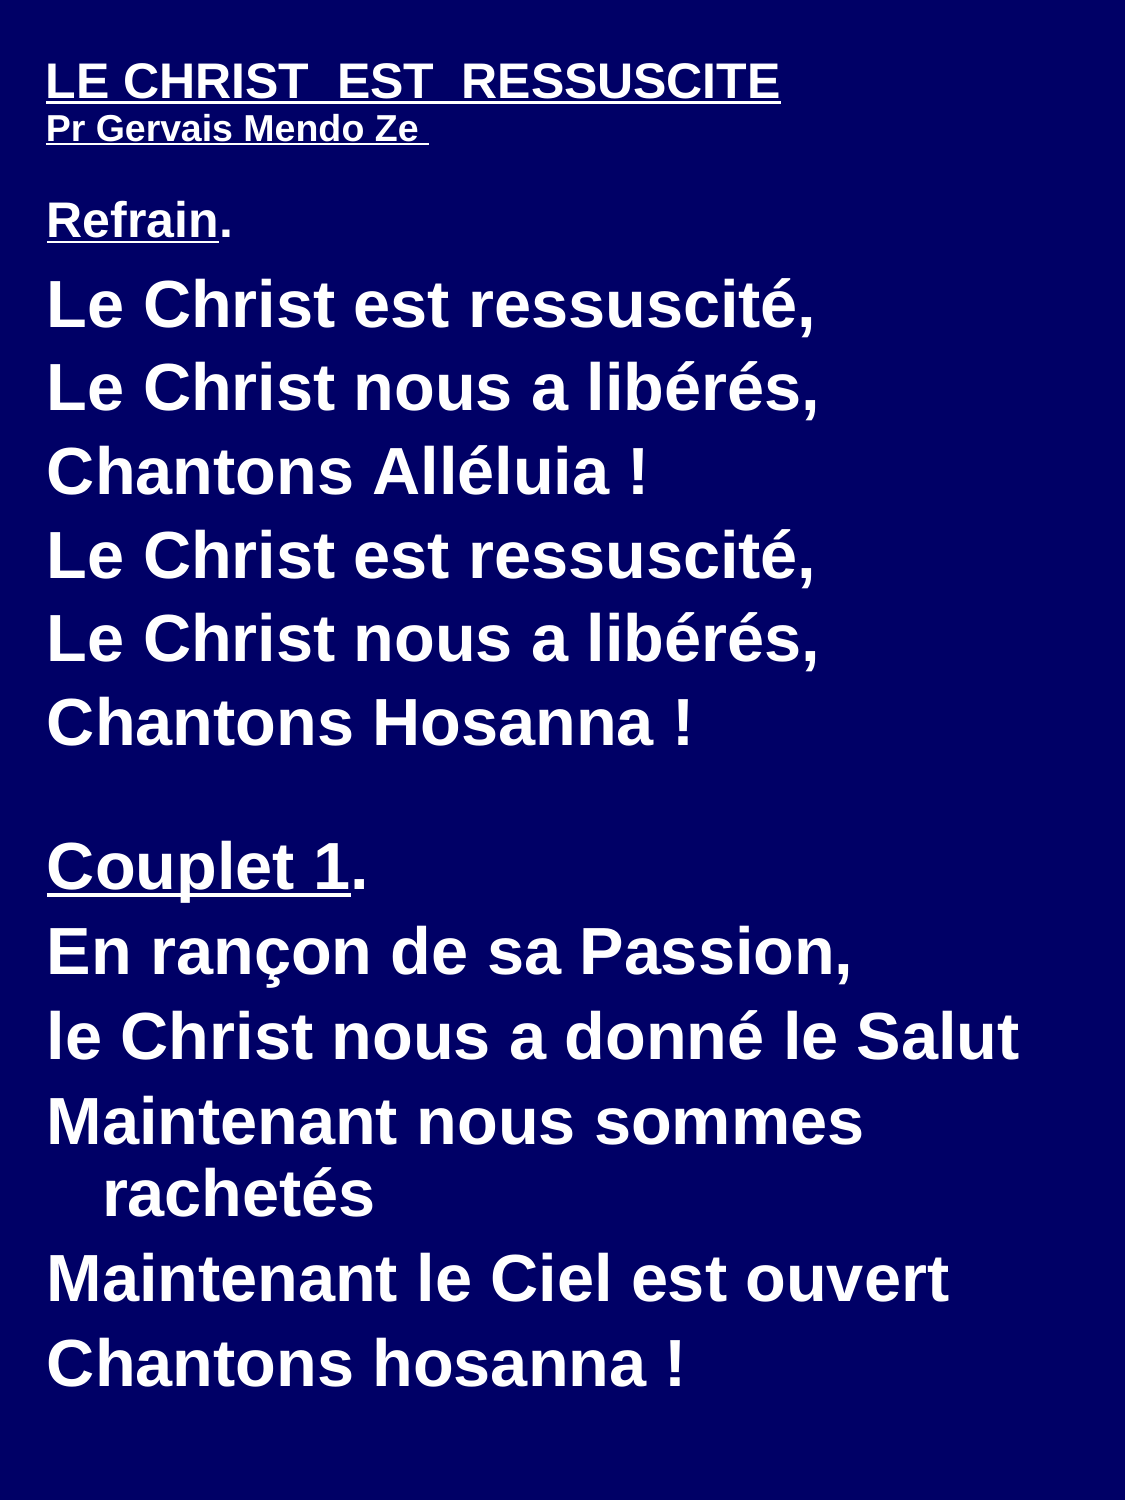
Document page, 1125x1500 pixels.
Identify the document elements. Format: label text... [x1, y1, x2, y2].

text_box LE CHRIST EST RESSUSCITE Pr Gervais Mendo Ze Refrain. Le Christ est ressuscité, Le Christ nous a libérés, Chantons Alléluia ! Le Christ est ressuscité, Le Christ nous a libérés, Chantons Hosanna ! Couplet 1. En rançon de sa Passion, le Christ nous a donné le Salut Maintenant nous sommes rachetés Maintenant le Ciel est ouvert Chantons hosanna ! [31, 47, 1102, 1371]
